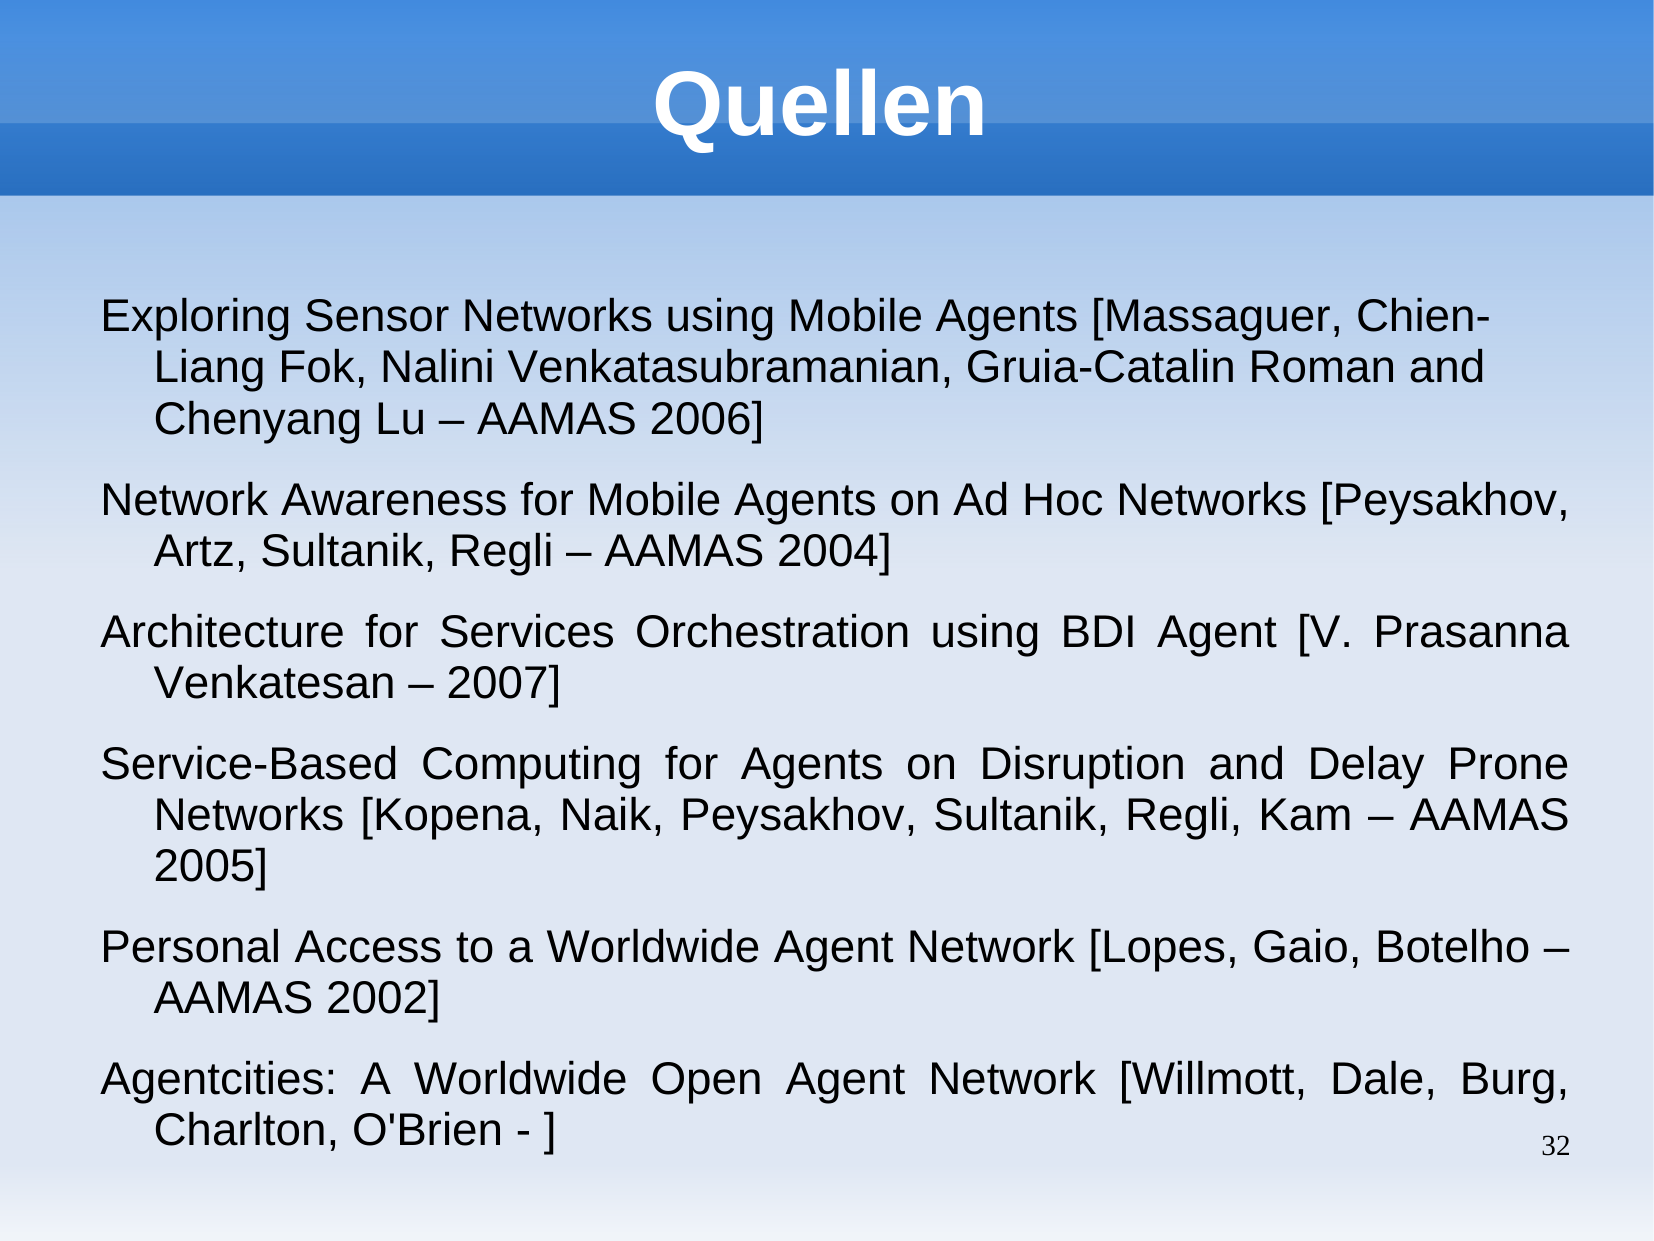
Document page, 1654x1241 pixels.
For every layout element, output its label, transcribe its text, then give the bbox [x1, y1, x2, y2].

picture [0, 0, 1654, 1241]
list Exploring Sensor Networks using Mobile Agents [Massaguer, Chien-Liang Fok, Nalini Venkatasubramanian, Gruia-Catalin Roman and Chenyang Lu – AAMAS 2006] Network Awareness for Mobile Agents on Ad Hoc Networks [Peysakhov, Artz, Sultanik, Regli – AAMAS 2004] Architecture for Services Orchestration using BDI Agent [V. Prasanna Venkatesan – 2007] Service-Based Computing for Agents on Disruption and Delay Prone Networks [Kopena, Naik, Peysakhov, Sultanik, Regli, Kam – AAMAS 2005] Personal Access to a Worldwide Agent Network [Lopes, Gaio, Botelho – AAMAS 2002] Agentcities: A Worldwide Open Agent Network [Willmott, Dale, Burg, Charlton, O'Brien - ] [82, 290, 1571, 1156]
title Quellen [76, 7, 1565, 200]
